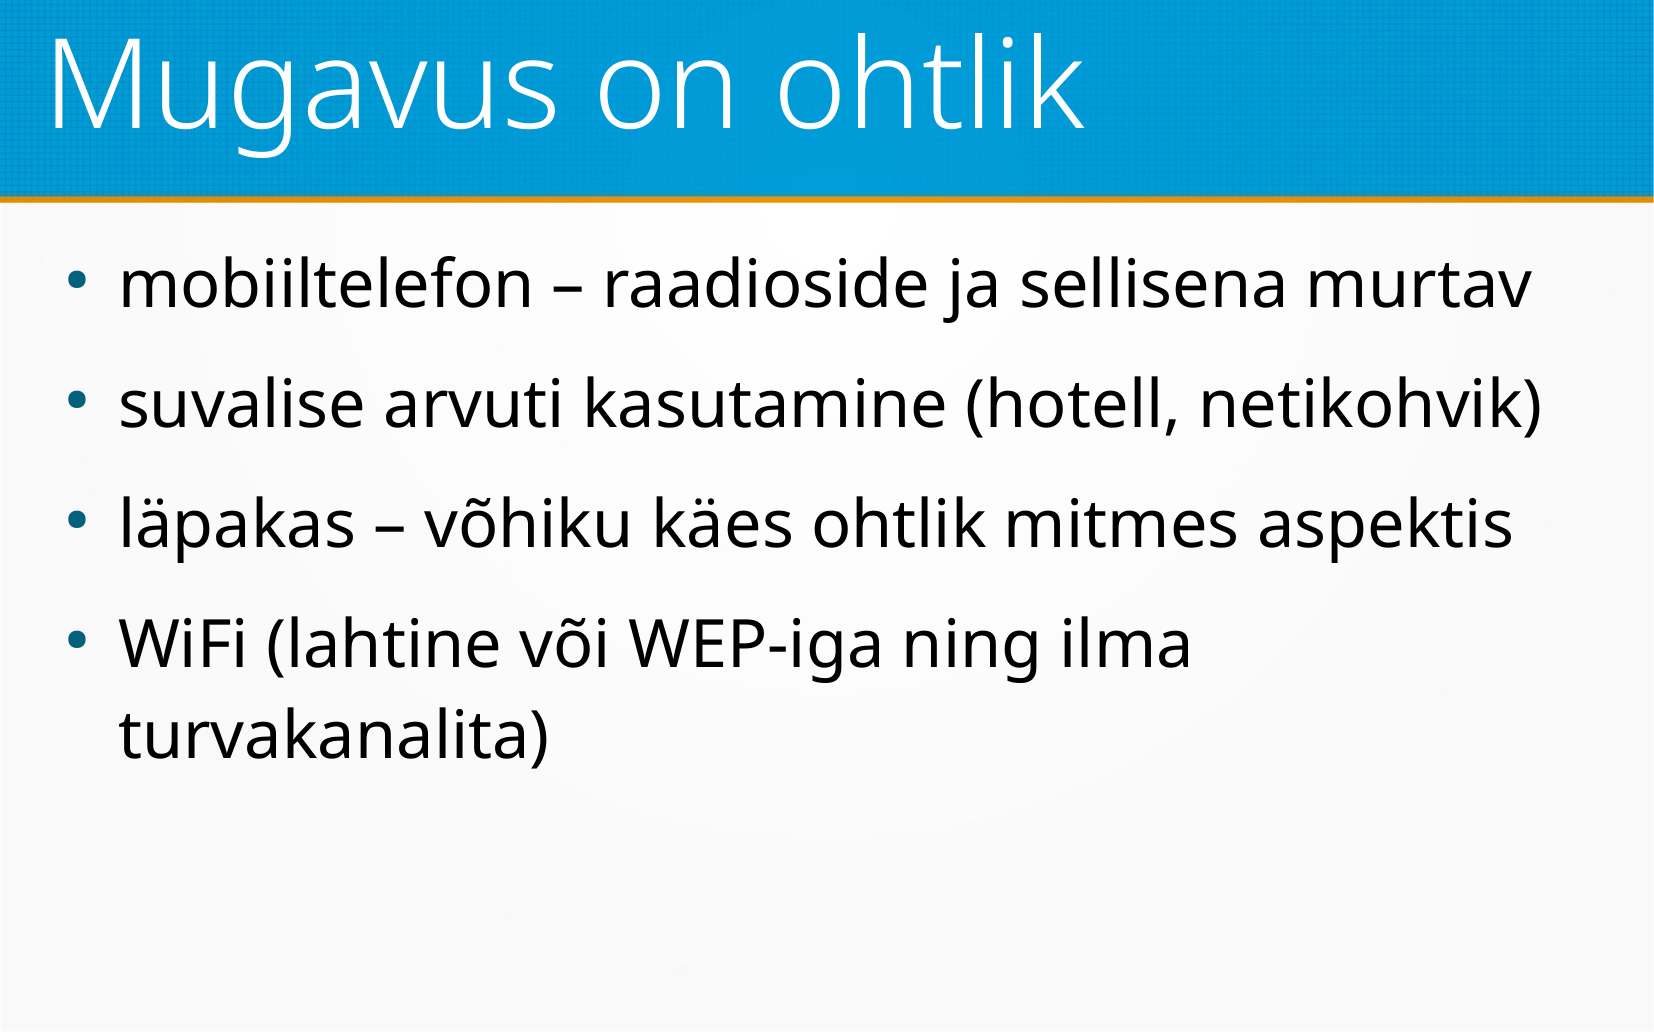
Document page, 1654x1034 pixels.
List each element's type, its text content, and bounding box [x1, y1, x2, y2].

title Mugavus on ohtlik [43, 0, 1619, 166]
list mobiiltelefon – raadioside ja sellisena murtav suvalise arvuti kasutamine (hotell, netikohvik) läpakas – võhiku käes ohtlik mitmes aspektis WiFi (lahtine või WEP-iga ning ilma turvakanalita) [47, 236, 1607, 1002]
picture [0, 195, 1654, 1034]
